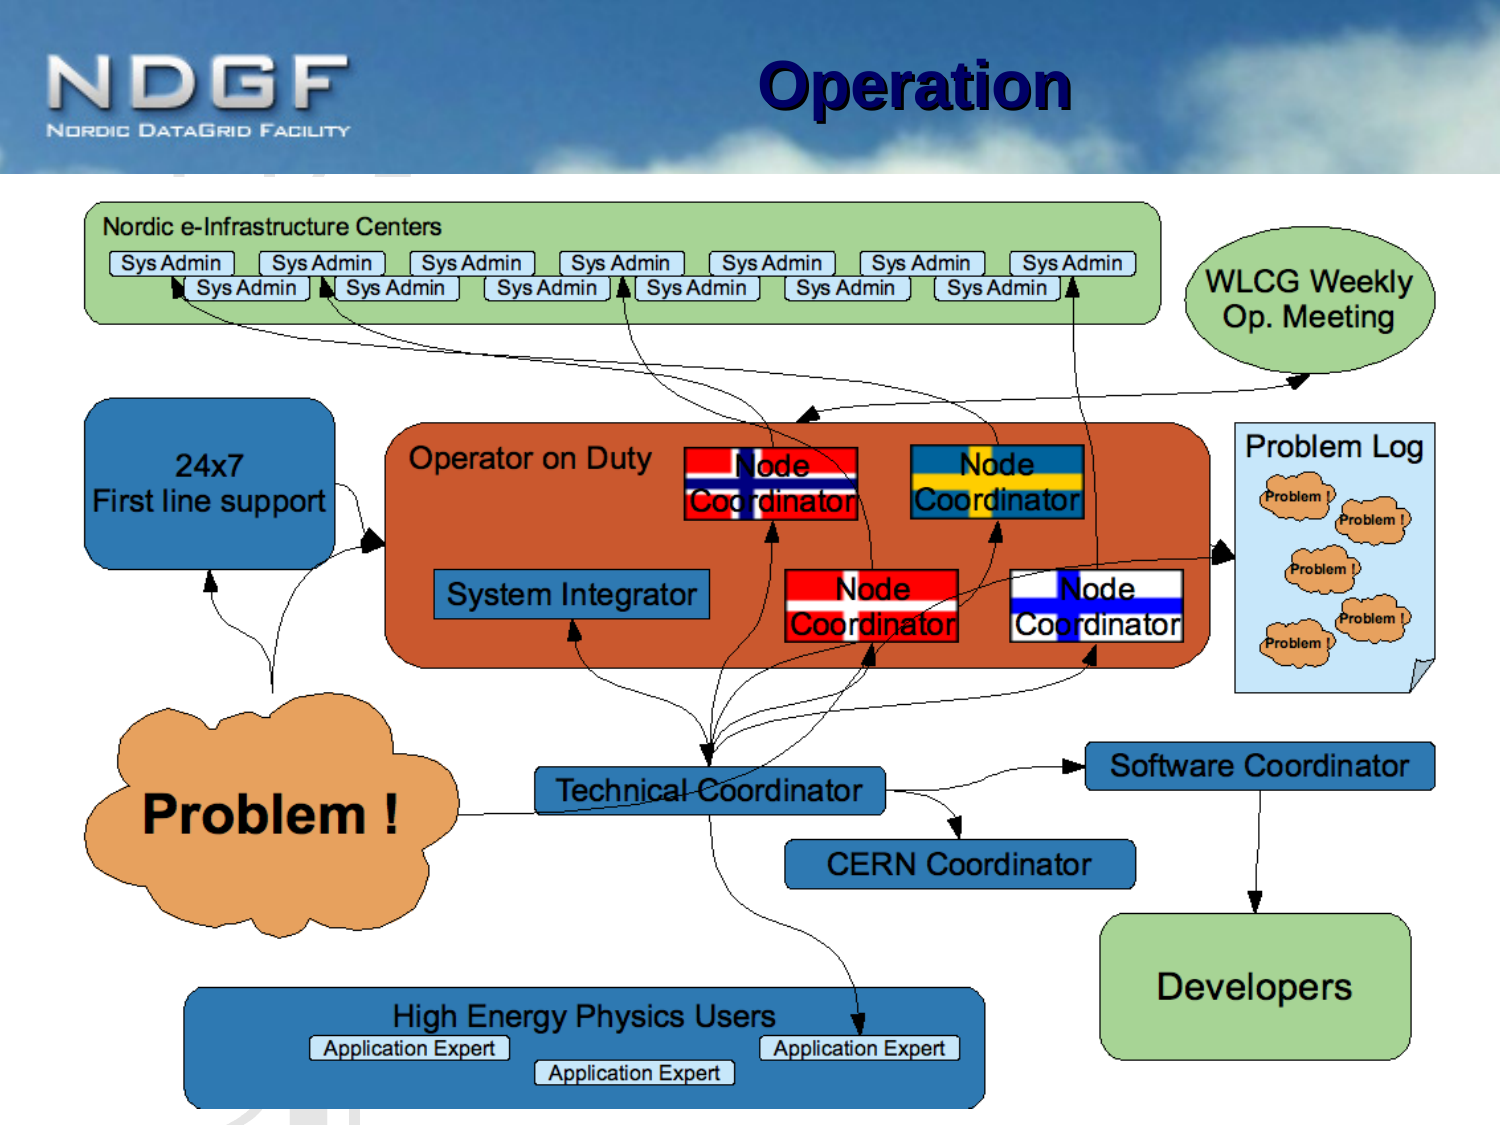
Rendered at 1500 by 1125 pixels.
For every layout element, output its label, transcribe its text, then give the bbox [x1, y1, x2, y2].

picture [0, 0, 1500, 1125]
title Operation [372, 19, 1459, 149]
